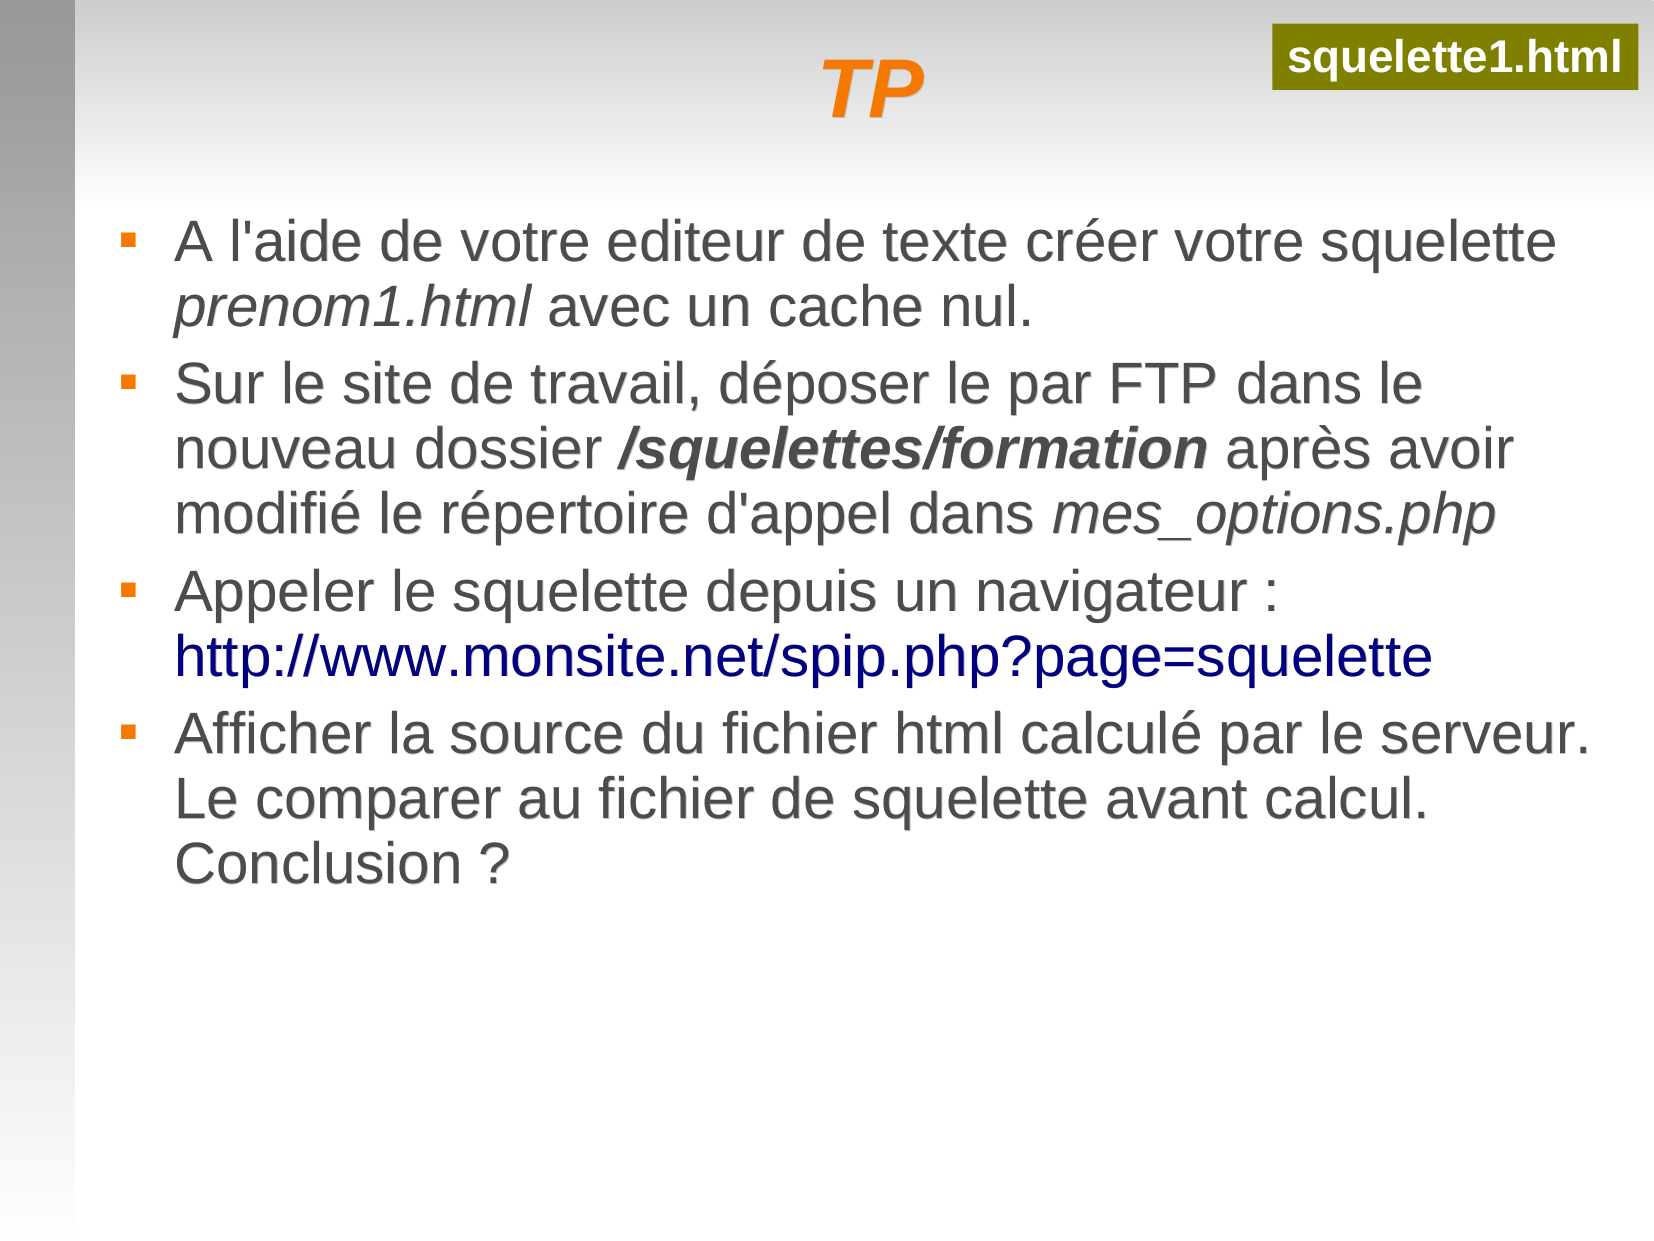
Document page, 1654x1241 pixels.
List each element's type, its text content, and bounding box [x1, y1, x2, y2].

title TP [88, 0, 1654, 178]
list A l'aide de votre editeur de texte créer votre squelette prenom1.html avec un cache nul. Sur le site de travail, déposer le par FTP dans le nouveau dossier /squelettes/formation après avoir modifié le répertoire d'appel dans mes_options.php Appeler le squelette depuis un navigateur : http://www.monsite.net/spip.php?page=squelette Afficher la source du fichier html calculé par le serveur. Le comparer au fichier de squelette avant calcul. Conclusion ? [88, 200, 1625, 1038]
text_box squelette1.html [1272, 23, 1639, 90]
